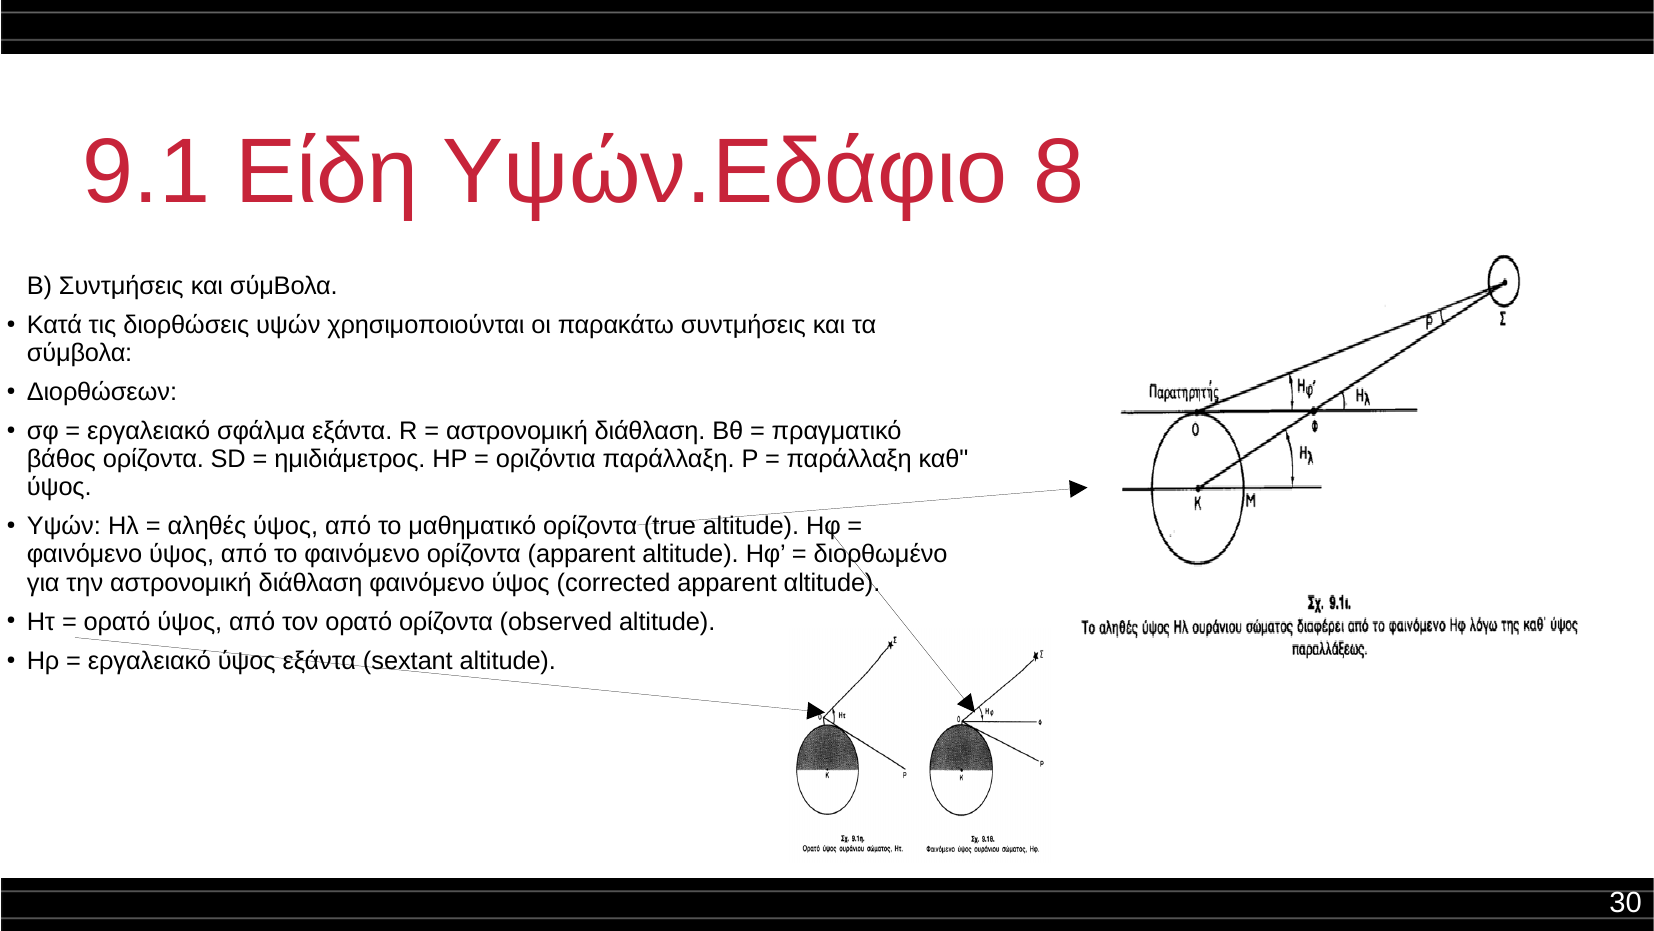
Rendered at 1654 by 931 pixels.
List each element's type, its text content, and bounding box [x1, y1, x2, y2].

list Β) Συντμήσεις και σύμΒολα. Κατά τις διορθώσεις υψών χρησιμοποιούνται οι παρακάτω συντμήσεις και τα σύμβολα: Διορθώσεων: σφ = εργαλειακό σφάλμα εξάντα. R = αστρονομική διάθλαση. Βθ = πραγματικό βάθος ορίζοντα. SD = ημιδιάμετρος. ΗΡ = οριζόντια παράλλαξη. Ρ = παράλλαξη καθ" ύψος. Υψών: Ηλ = αληθές ύψος, από το μαθηματικό ορίζοντα (true altitude). Ηφ = φαινόμενο ύψος, από το φαινόμενο ορίζοντα (apparent altitude). Ηφ’ = διορθωμένο για την αστρονομική διάθλαση φαινόμενο ύψος (corrected apparent αltitude). Ητ = ορατό ύψος, από τον ορατό ορίζοντα (observed altitude). Ηρ = εργαλειακό ύψος εξάντα (sextant altitude). [0, 271, 976, 863]
title 9.1 Είδη Υψών.Εδάφιο 8 [82, 92, 1571, 249]
picture [1, 0, 1654, 54]
picture [787, 227, 1596, 863]
picture [1, 878, 1654, 931]
